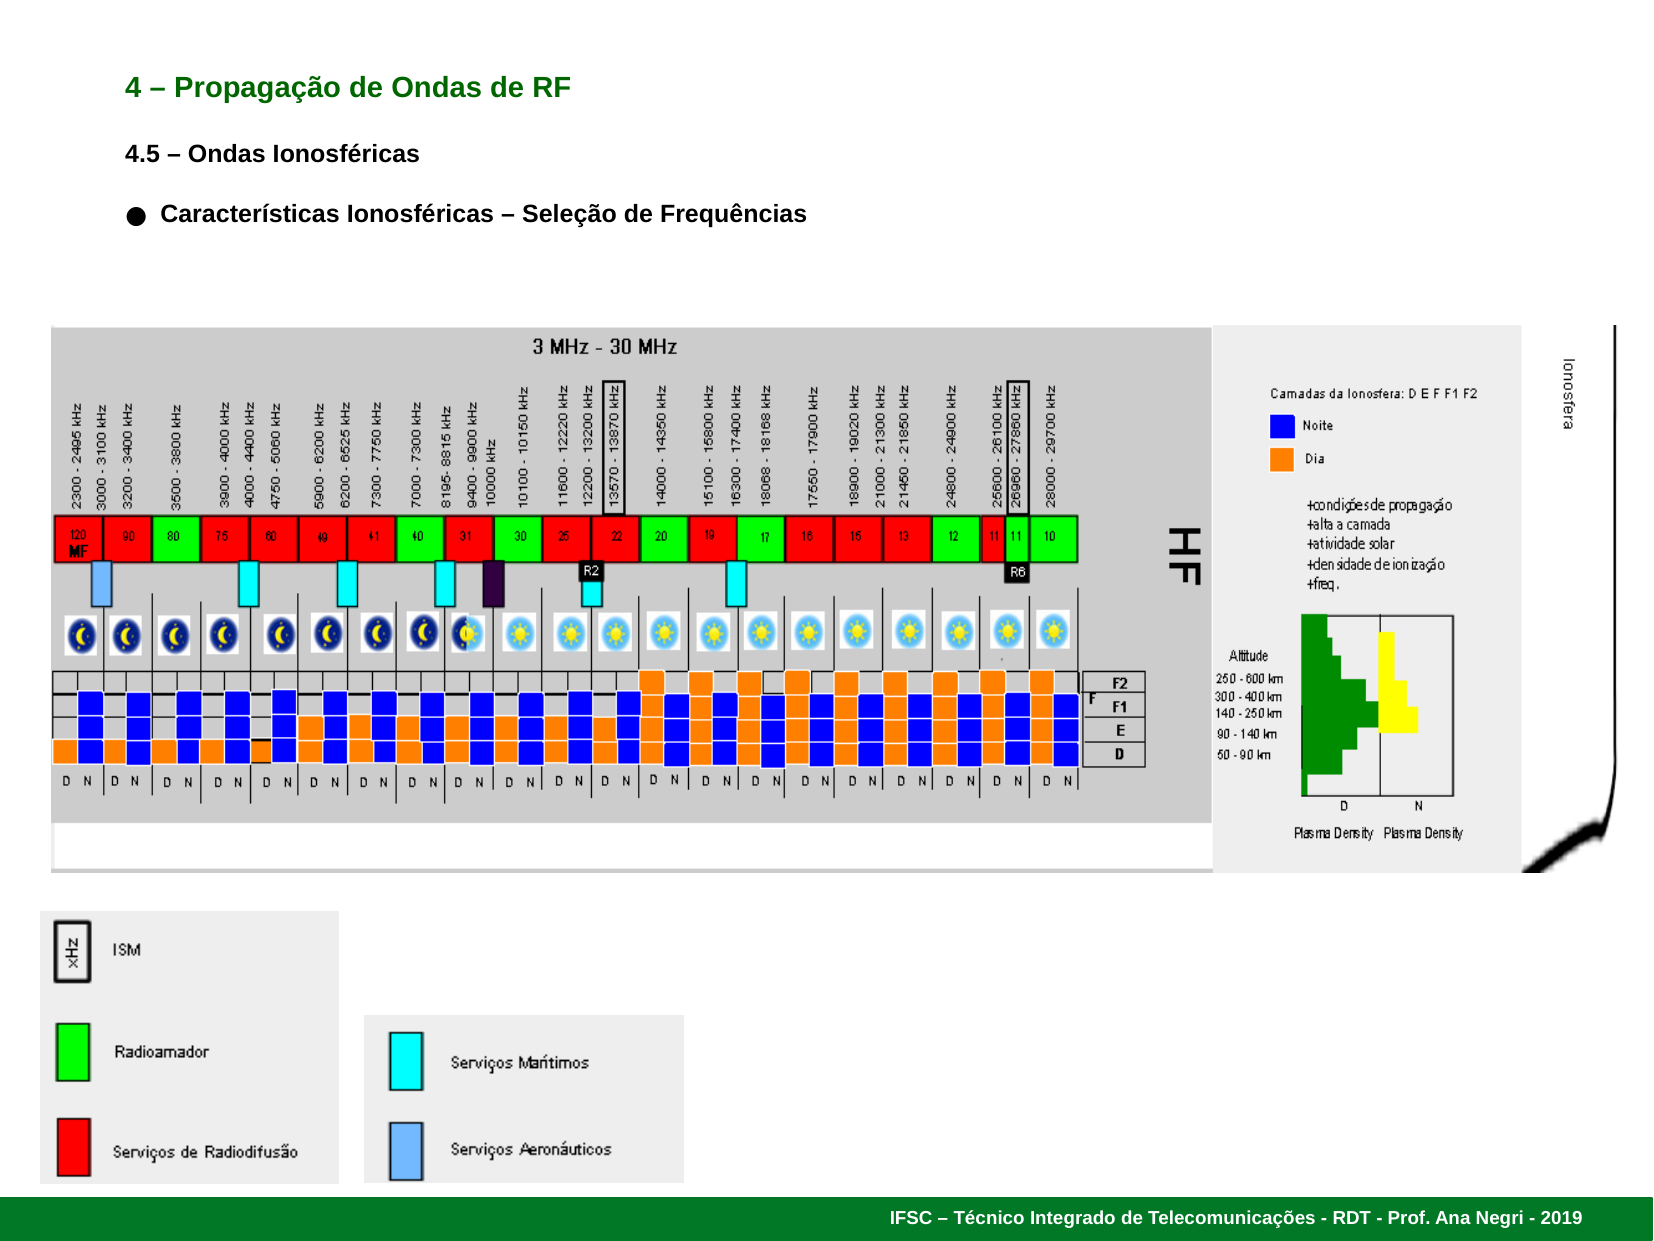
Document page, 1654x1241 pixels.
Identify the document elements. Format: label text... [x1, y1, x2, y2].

text_box IFSC – Técnico Integrado de Telecomunicações - RDT - Prof. Ana Negri - 2019 [875, 1197, 1653, 1236]
text_box [0, 1197, 1653, 1241]
picture [40, 911, 339, 1184]
picture [51, 325, 1641, 873]
picture [364, 1015, 684, 1183]
text_box 4 – Propagação de Ondas de RF 4.5 – Ondas Ionosféricas Características Ionosféricas – Seleção de Frequências [110, 60, 1550, 325]
